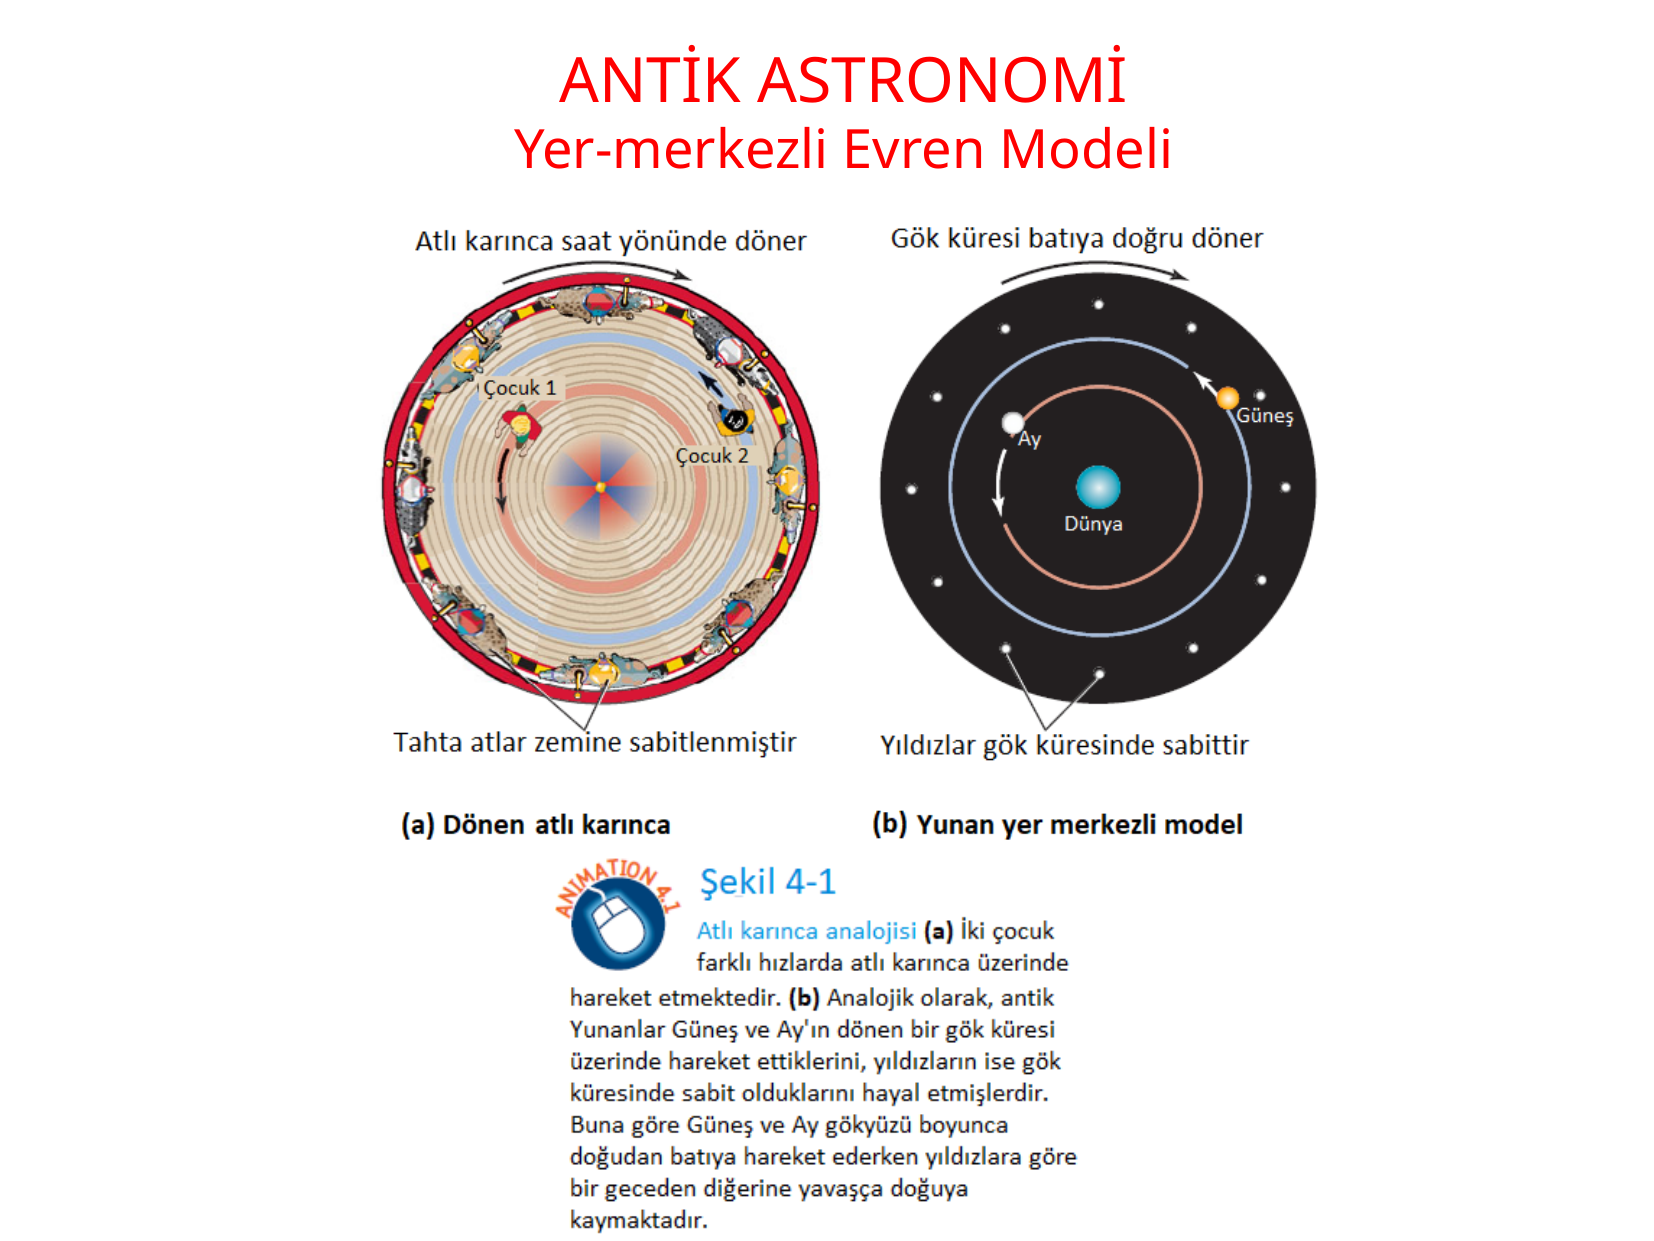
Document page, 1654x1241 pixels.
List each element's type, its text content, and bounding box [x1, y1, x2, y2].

title ANTİK ASTRONOMİ Yer-merkezli Evren Modeli [82, 43, 1571, 176]
picture [555, 854, 1081, 1235]
picture [375, 213, 1336, 850]
